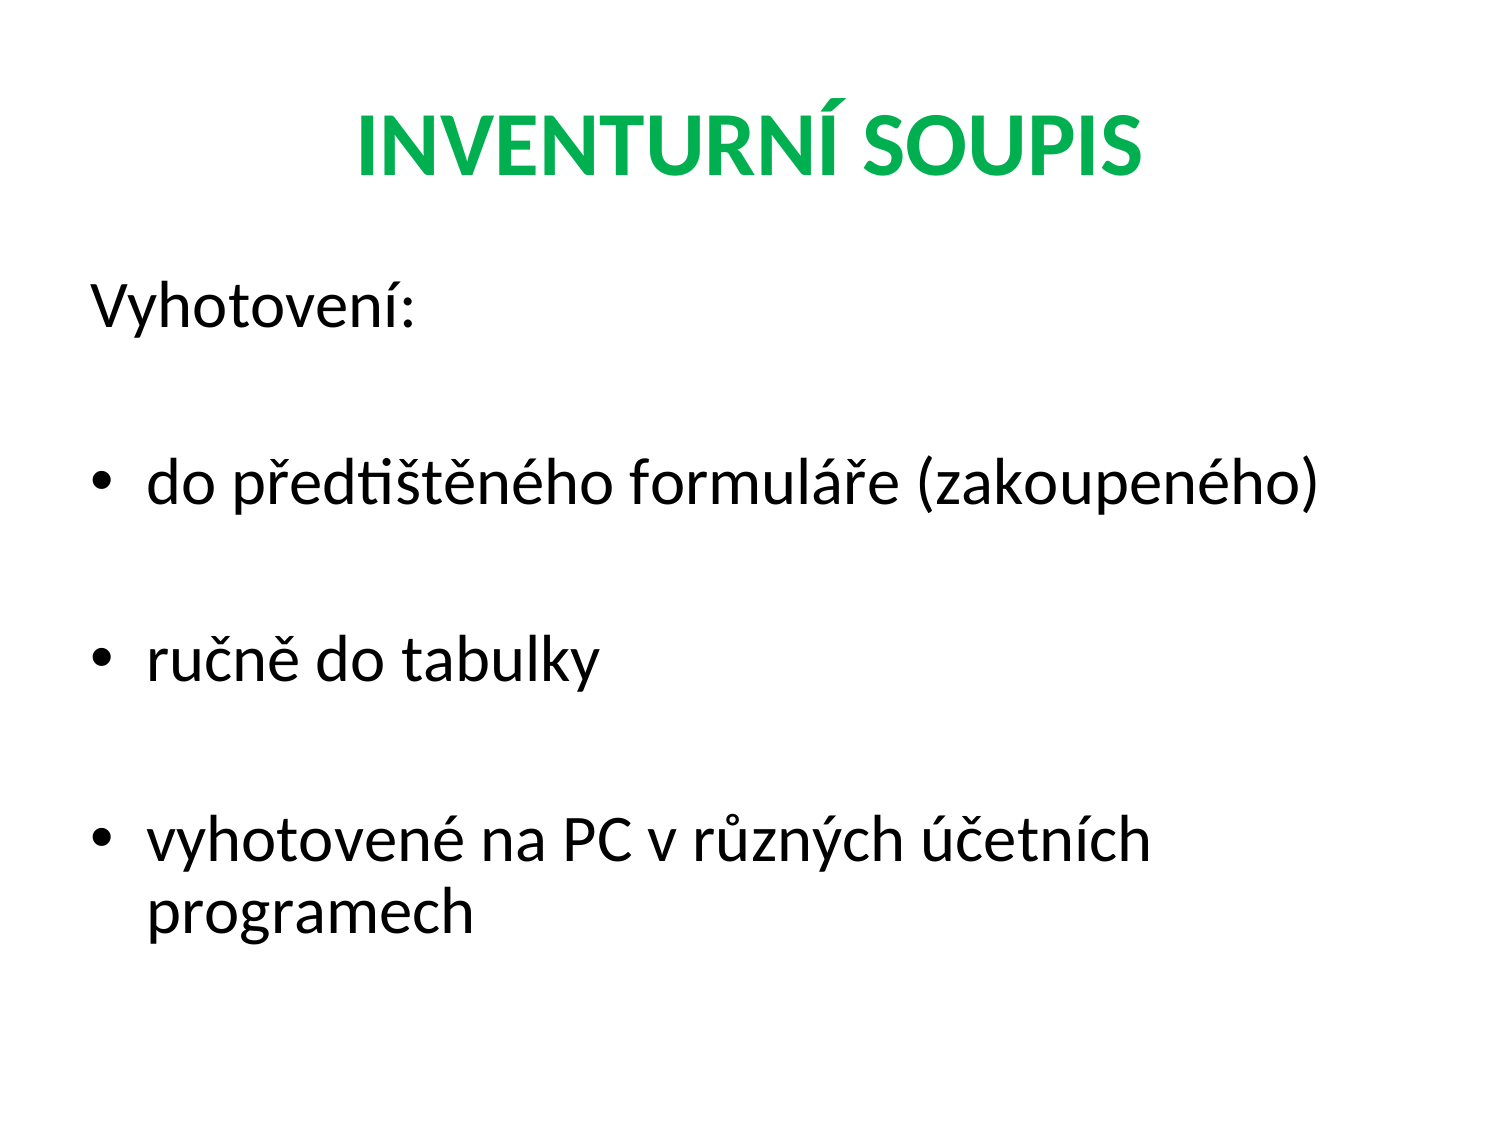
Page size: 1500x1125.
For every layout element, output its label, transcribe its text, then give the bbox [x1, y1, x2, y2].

title INVENTURNÍ SOUPIS [75, 45, 1426, 233]
list Vyhotovení: do předtištěného formuláře (zakoupeného) ručně do tabulky vyhotovené na PC v různých účetních programech [75, 262, 1426, 1048]
